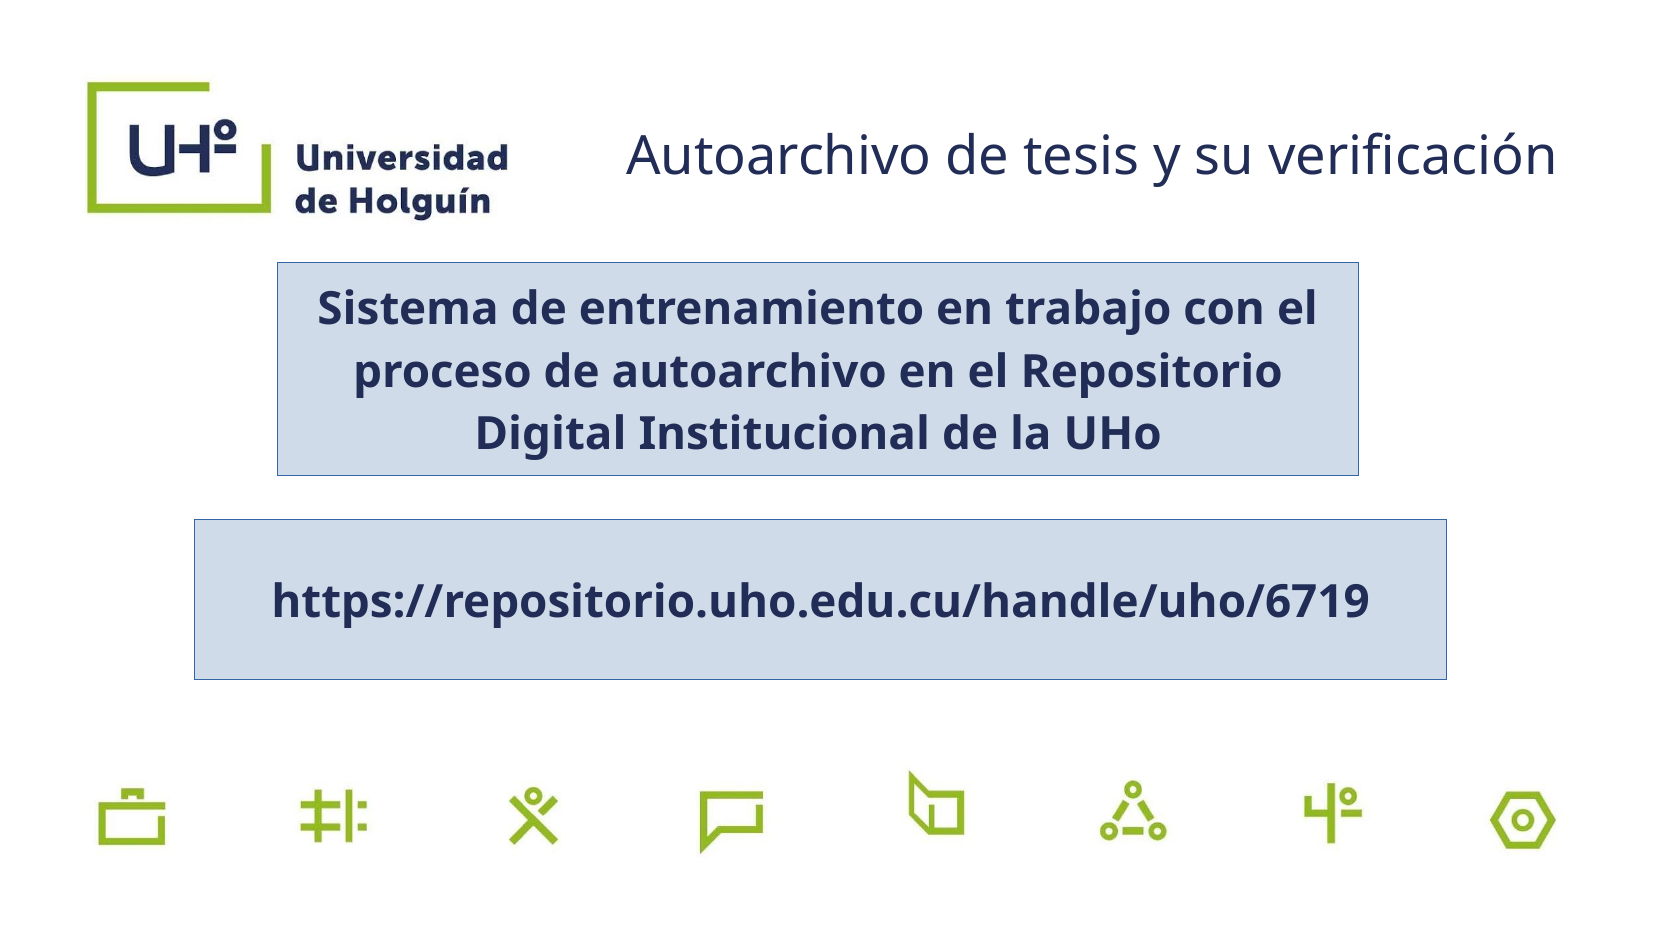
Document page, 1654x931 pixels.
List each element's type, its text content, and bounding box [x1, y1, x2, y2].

text_box Sistema de entrenamiento en trabajo con el proceso de autoarchivo en el Repositorio Digital Institucional de la UHo [277, 262, 1359, 476]
text_box https://repositorio.uho.edu.cu/handle/uho/6719 [194, 519, 1447, 680]
picture [0, 0, 1654, 260]
picture [0, 696, 1654, 931]
subtitle Autoarchivo de tesis y su verificación [555, 82, 1630, 225]
